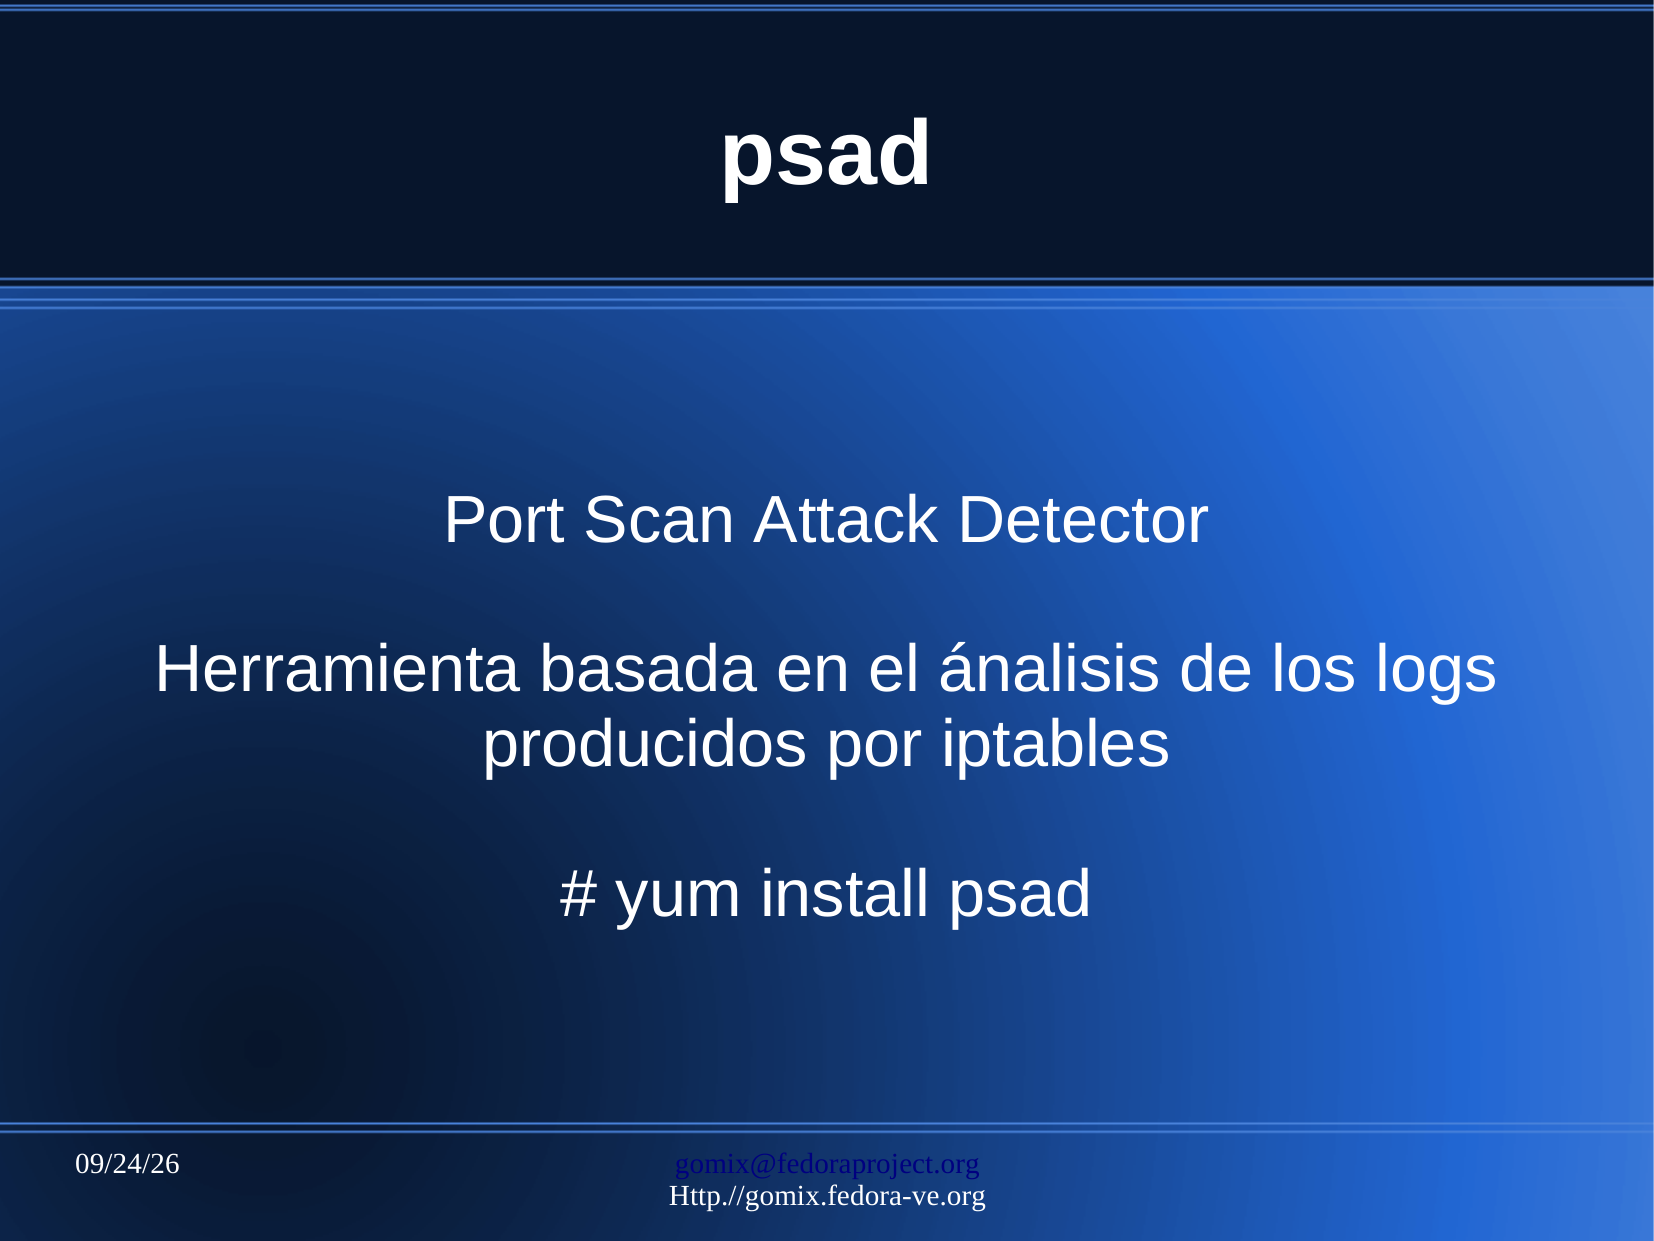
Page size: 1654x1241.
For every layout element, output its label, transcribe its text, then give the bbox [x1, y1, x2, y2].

subtitle Port Scan Attack Detector Herramienta basada en el ánalisis de los logs producidos por iptables # yum install psad [82, 362, 1571, 1050]
title psad [82, 49, 1571, 257]
picture [0, 0, 1654, 1241]
